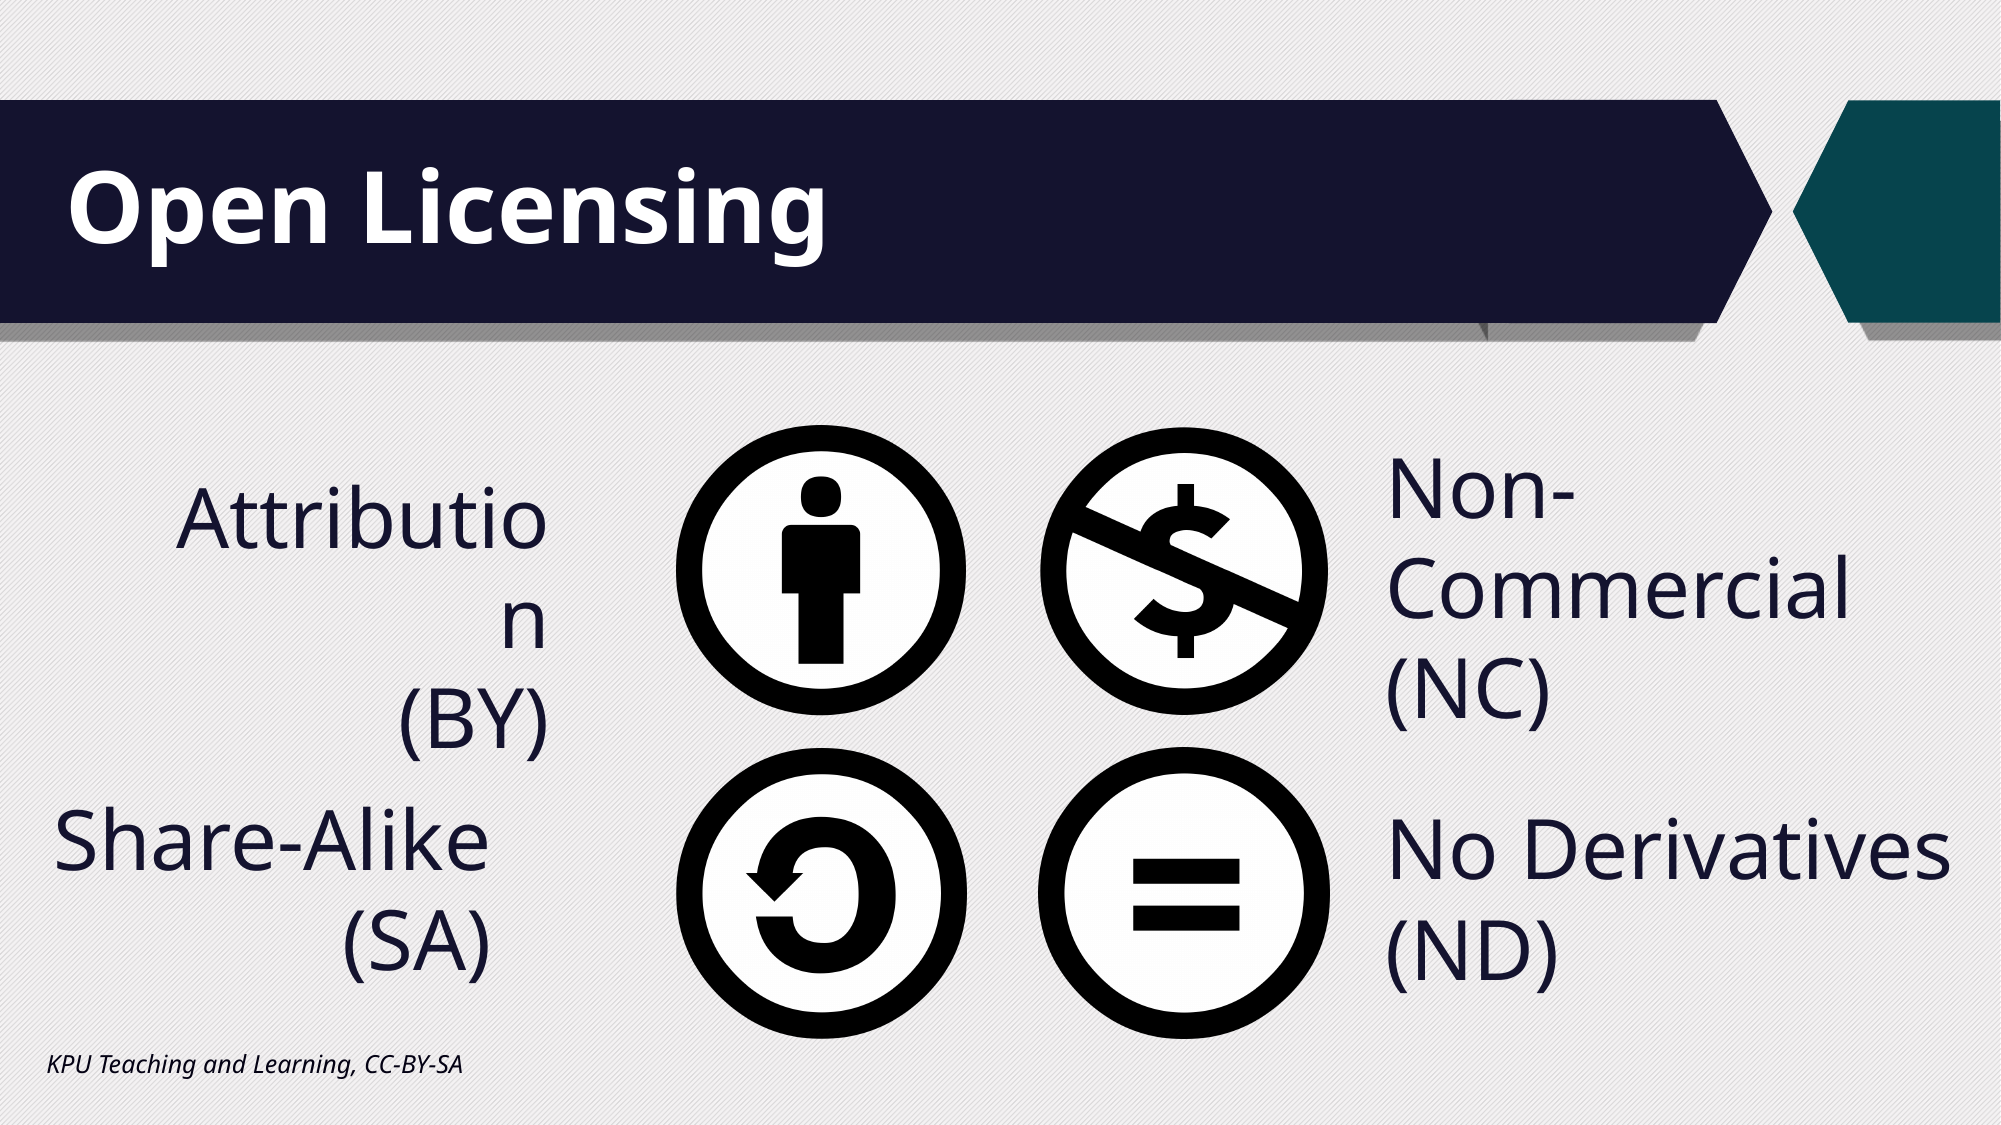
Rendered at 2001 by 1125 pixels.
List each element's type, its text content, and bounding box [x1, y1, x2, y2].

text_box Non- Commercial (NC) [1370, 427, 2000, 746]
picture [675, 425, 967, 717]
title Open Licensing [50, 122, 1689, 300]
text_box Share-Alike (SA) [38, 779, 616, 997]
text_box No Derivatives (ND) [1370, 789, 2000, 1007]
picture [675, 747, 967, 1039]
picture [1038, 747, 1330, 1039]
text_box Attribution (BY) [161, 457, 616, 676]
text_box KPU Teaching and Learning, CC-BY-SA [31, 1033, 1159, 1094]
picture [1038, 425, 1330, 717]
